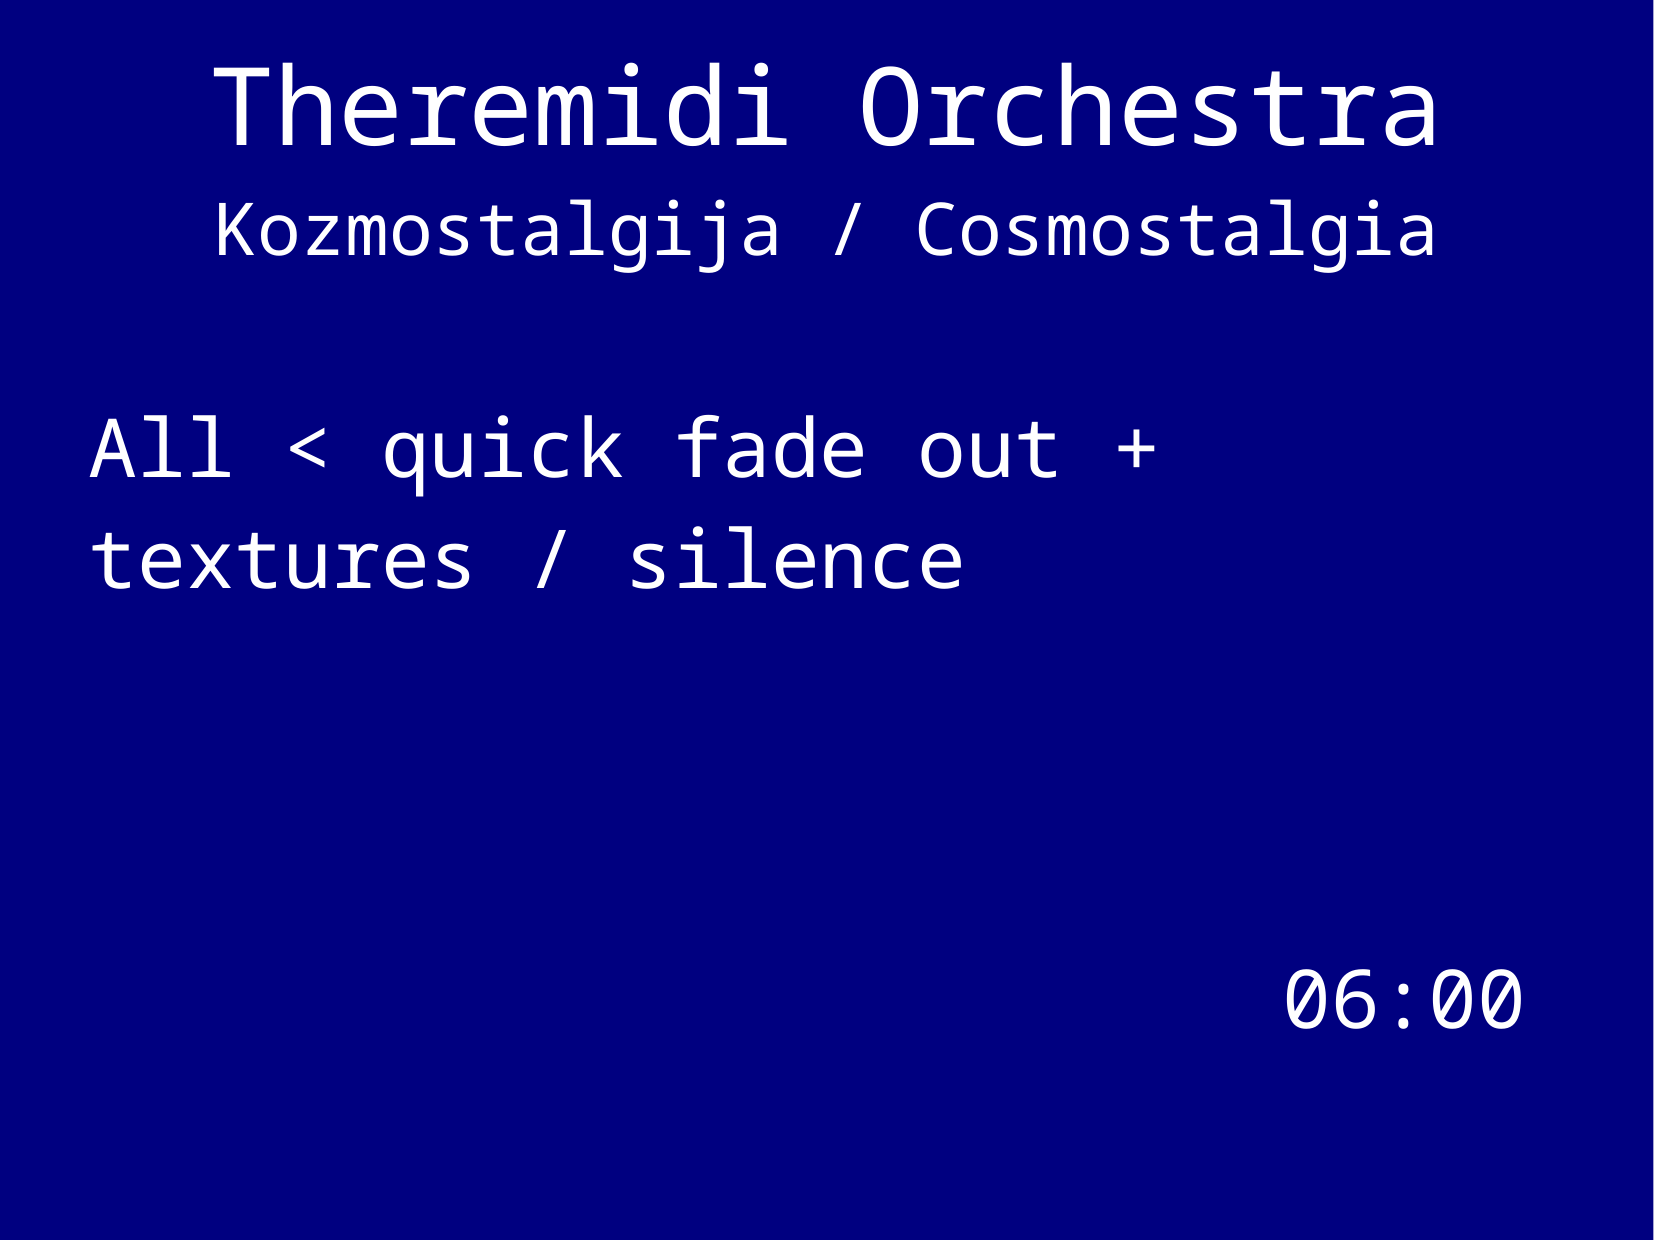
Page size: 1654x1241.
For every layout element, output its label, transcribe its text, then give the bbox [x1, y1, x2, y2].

title Theremidi Orchestra Kozmostalgija / Cosmostalgia [82, 49, 1571, 257]
text_box 06:00 [1282, 900, 1620, 1096]
subtitle All < quick fade out + textures / silence [88, 272, 1566, 1063]
